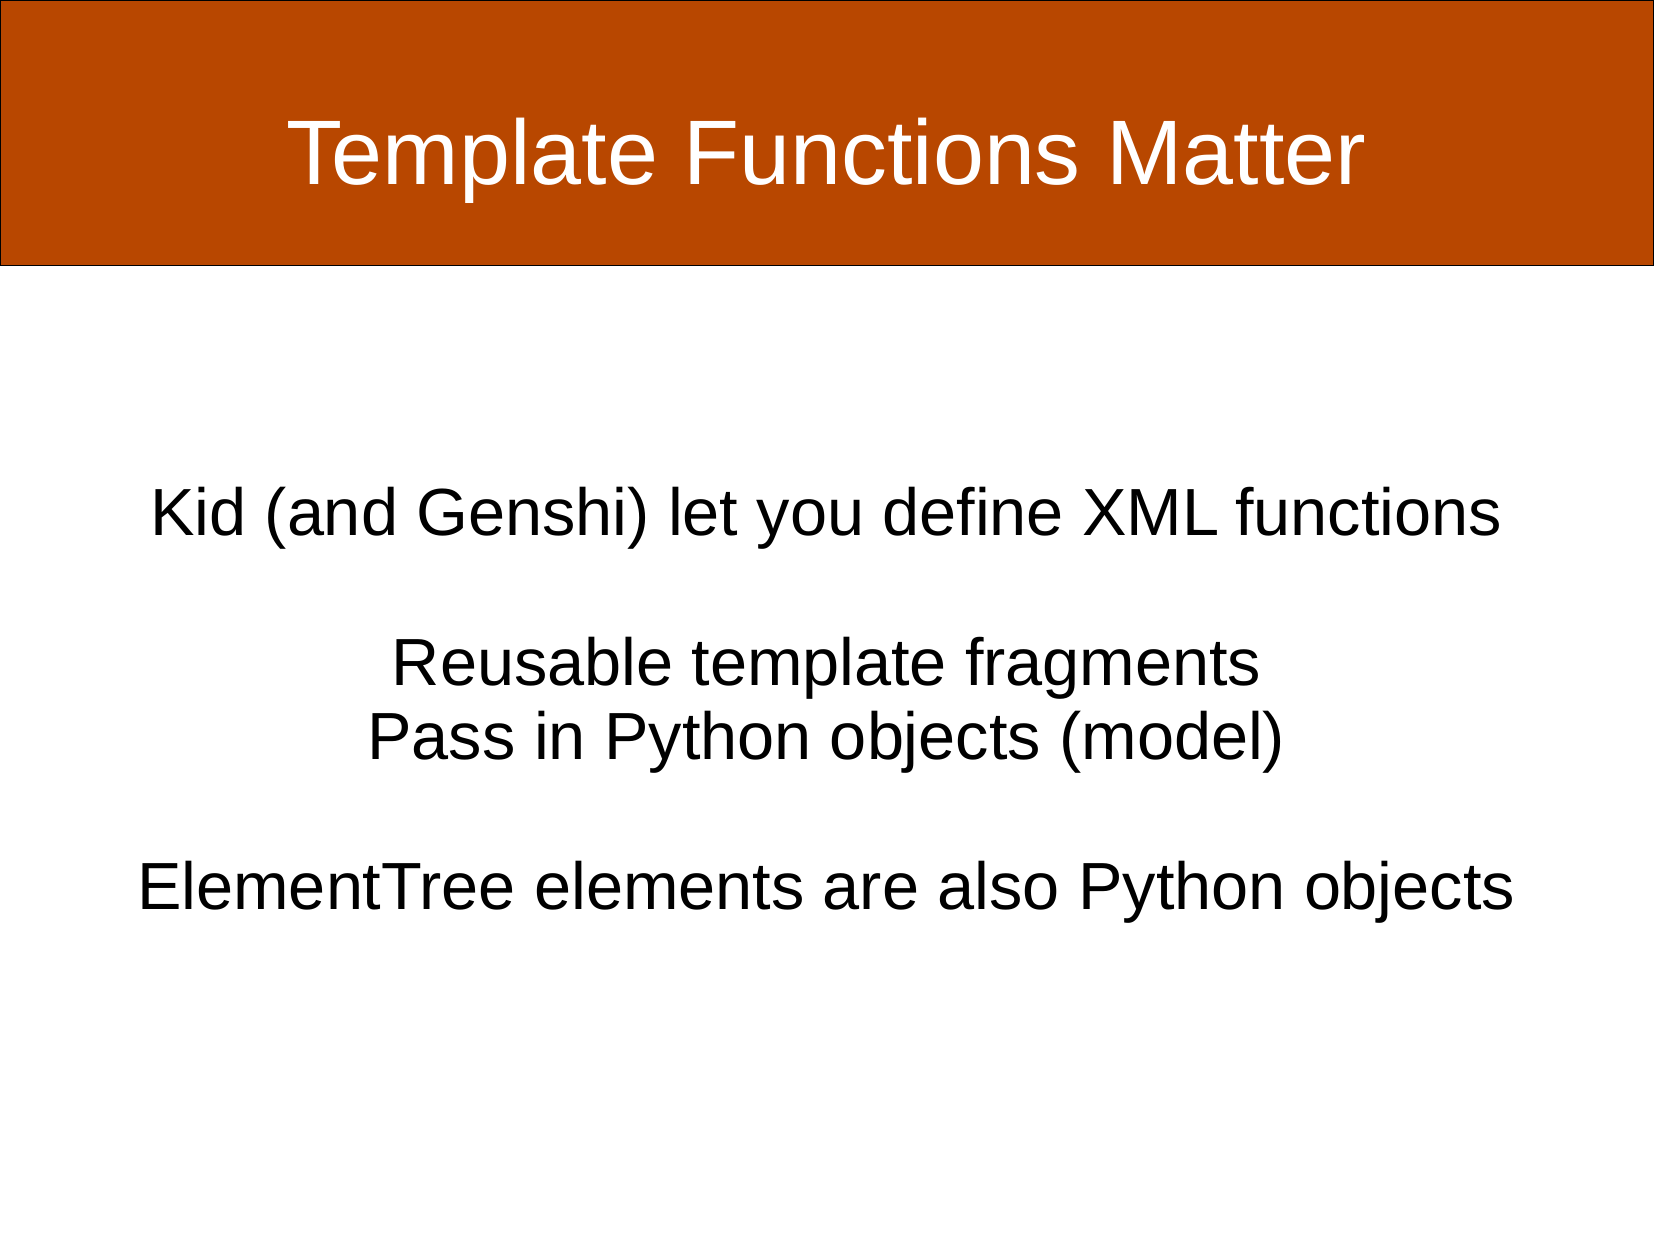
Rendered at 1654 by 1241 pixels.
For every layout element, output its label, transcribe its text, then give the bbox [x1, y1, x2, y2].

subtitle Kid (and Genshi) let you define XML functions Reusable template fragments Pass in Python objects (model) ElementTree elements are also Python objects [82, 297, 1571, 1102]
title Template Functions Matter [82, 56, 1571, 250]
